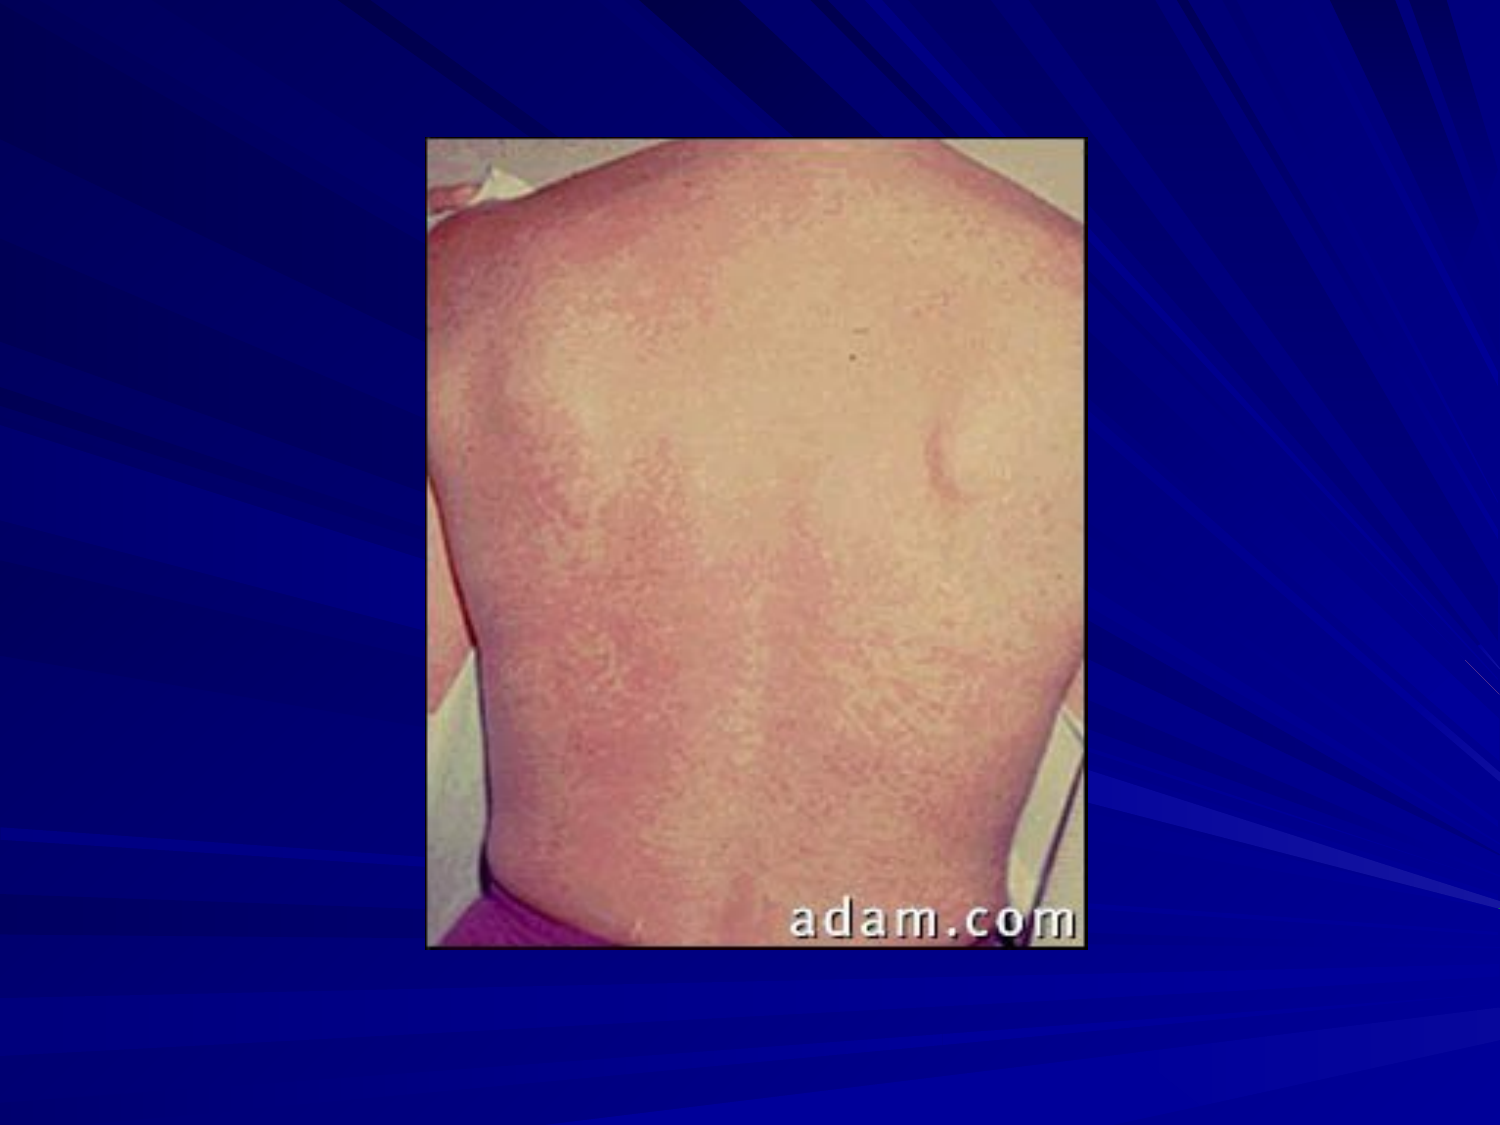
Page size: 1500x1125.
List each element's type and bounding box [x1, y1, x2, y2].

picture [425, 137, 1088, 951]
